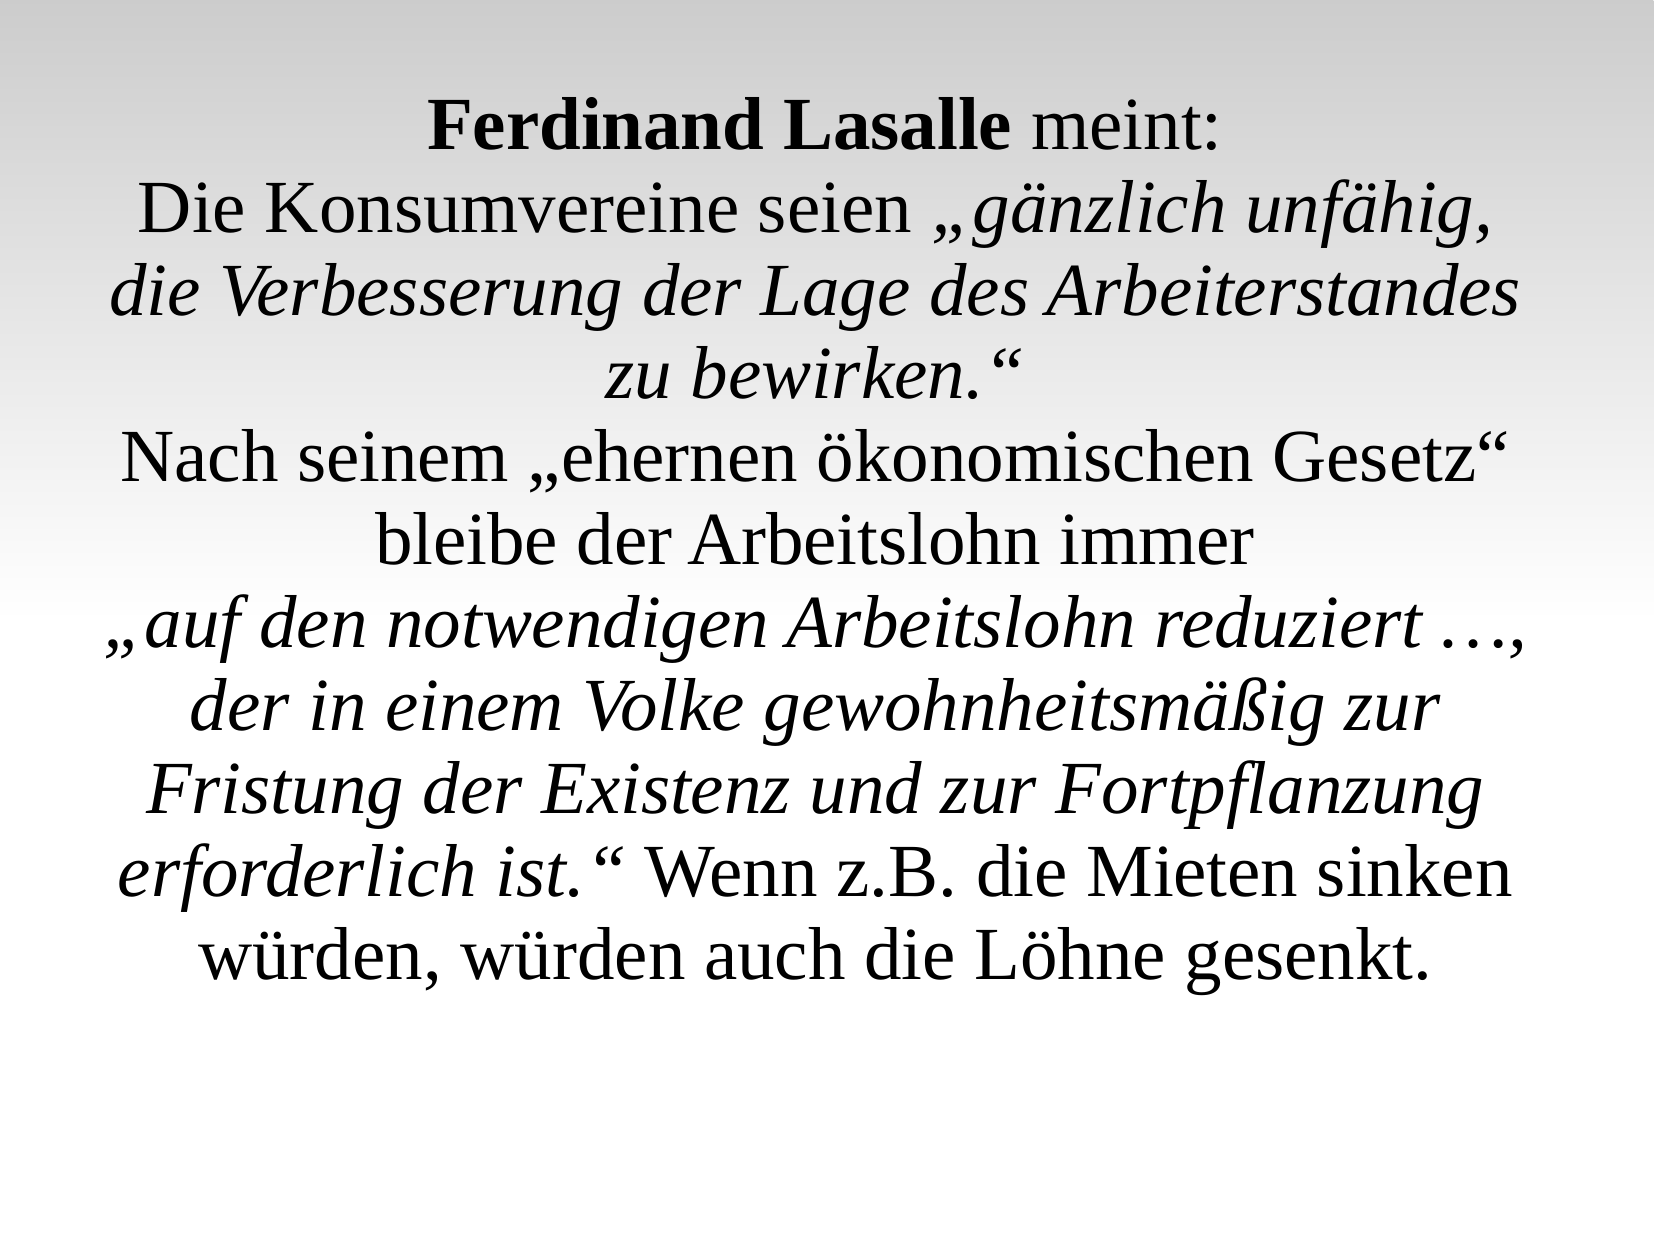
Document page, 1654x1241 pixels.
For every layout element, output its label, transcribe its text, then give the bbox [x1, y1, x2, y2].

text_box Ferdinand Lasalle meint: Die Konsumvereine seien „gänzlich unfähig, die Verbesserung der Lage des Arbeiterstandes zu bewirken.“ Nach seinem „ehernen ökonomischen Gesetz“ bleibe der Arbeitslohn immer „auf den notwendigen Arbeitslohn reduziert …, der in einem Volke gewohnheitsmäßig zur Fristung der Existenz und zur Fortpflanzung erforderlich ist.“ Wenn z.B. die Mieten sinken würden, würden auch die Löhne gesenkt. [88, 75, 1566, 1003]
